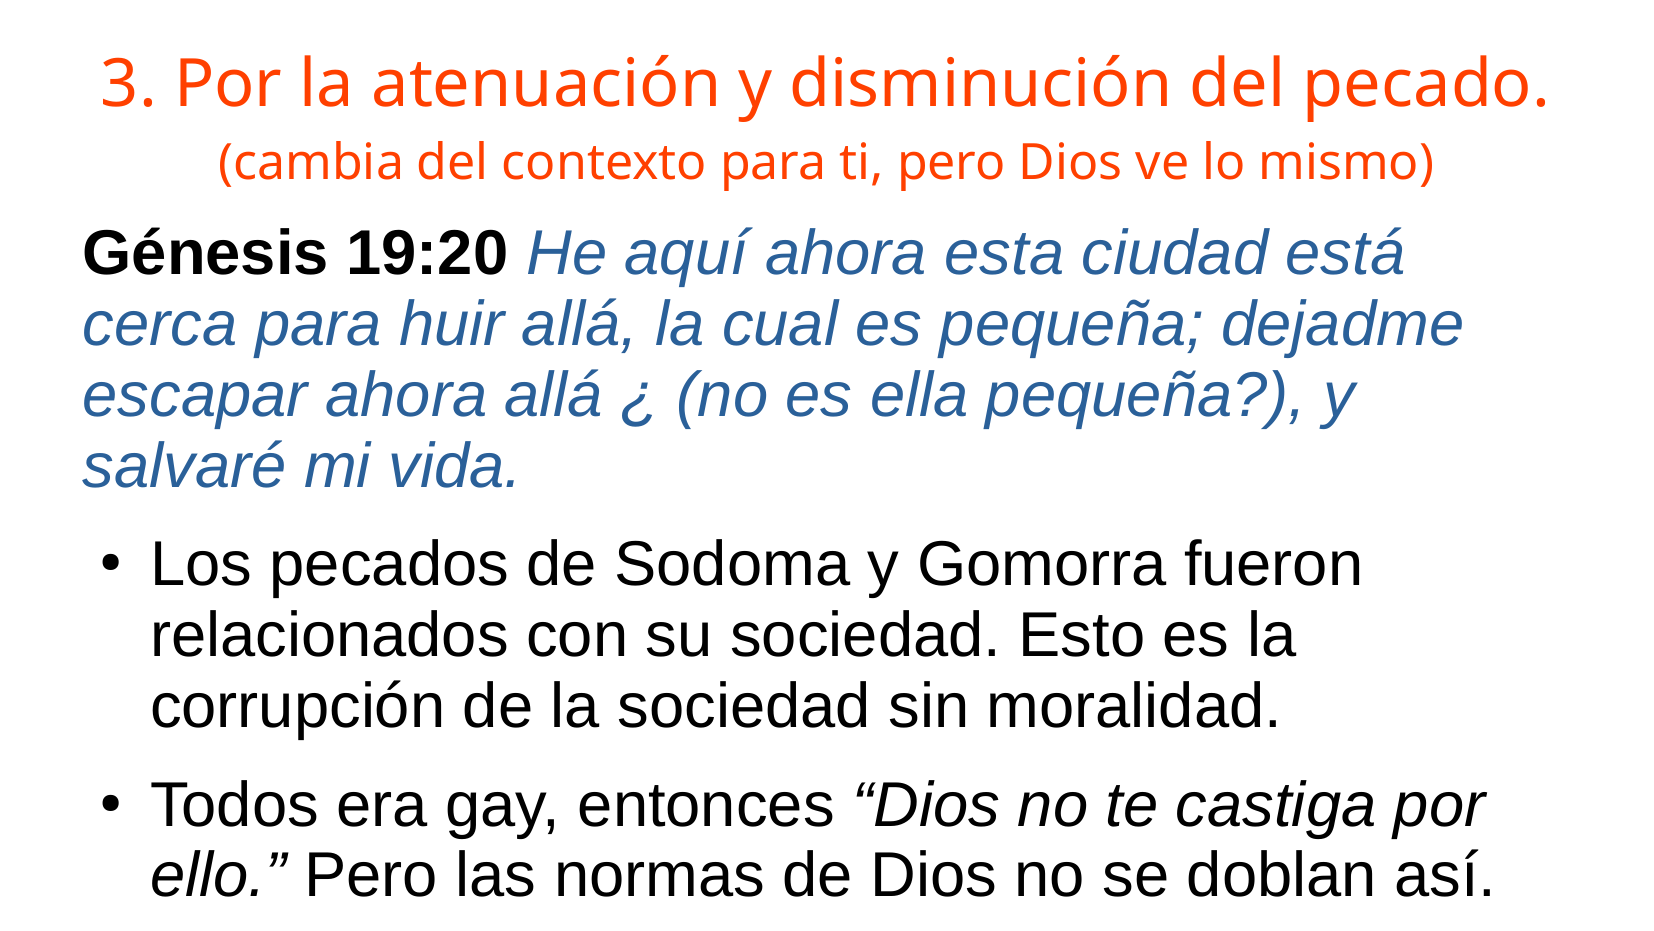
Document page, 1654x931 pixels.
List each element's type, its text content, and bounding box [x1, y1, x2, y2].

list Génesis 19:20 He aquí ahora esta ciudad está cerca para huir allá, la cual es pequeña; dejadme escapar ahora allá ¿ (no es ella pequeña?), y salvaré mi vida. Los pecados de Sodoma y Gomorra fueron relacionados con su sociedad. Esto es la corrupción de la sociedad sin moralidad. Todos era gay, entonces “Dios no te castiga por ello.” Pero las normas de Dios no se doblan así. [82, 217, 1571, 916]
title 3. Por la atenuación y disminución del pecado. (cambia del contexto para ti, pero Dios ve lo mismo) [82, 37, 1571, 193]
